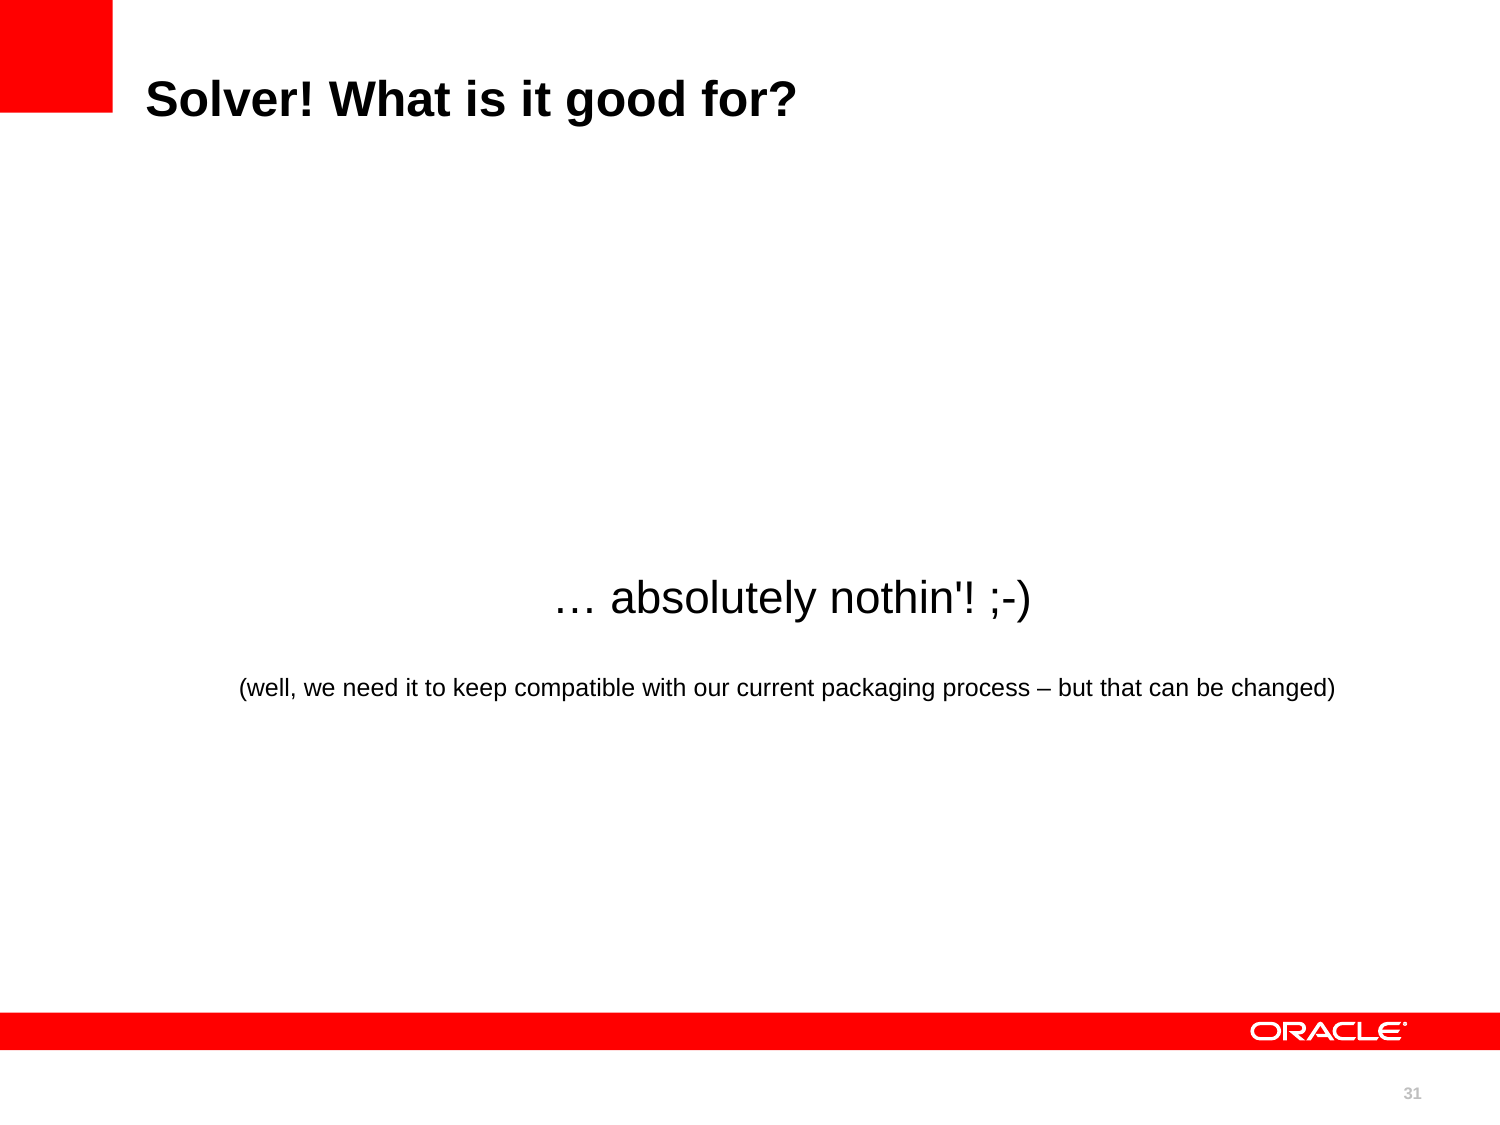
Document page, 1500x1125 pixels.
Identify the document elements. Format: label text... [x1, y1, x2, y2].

subtitle … absolutely nothin'! ;-) (well, we need it to keep compatible with our current packaging process – but that can be changed) [145, 265, 1423, 1009]
title Solver! What is it good for? [145, 67, 1388, 220]
